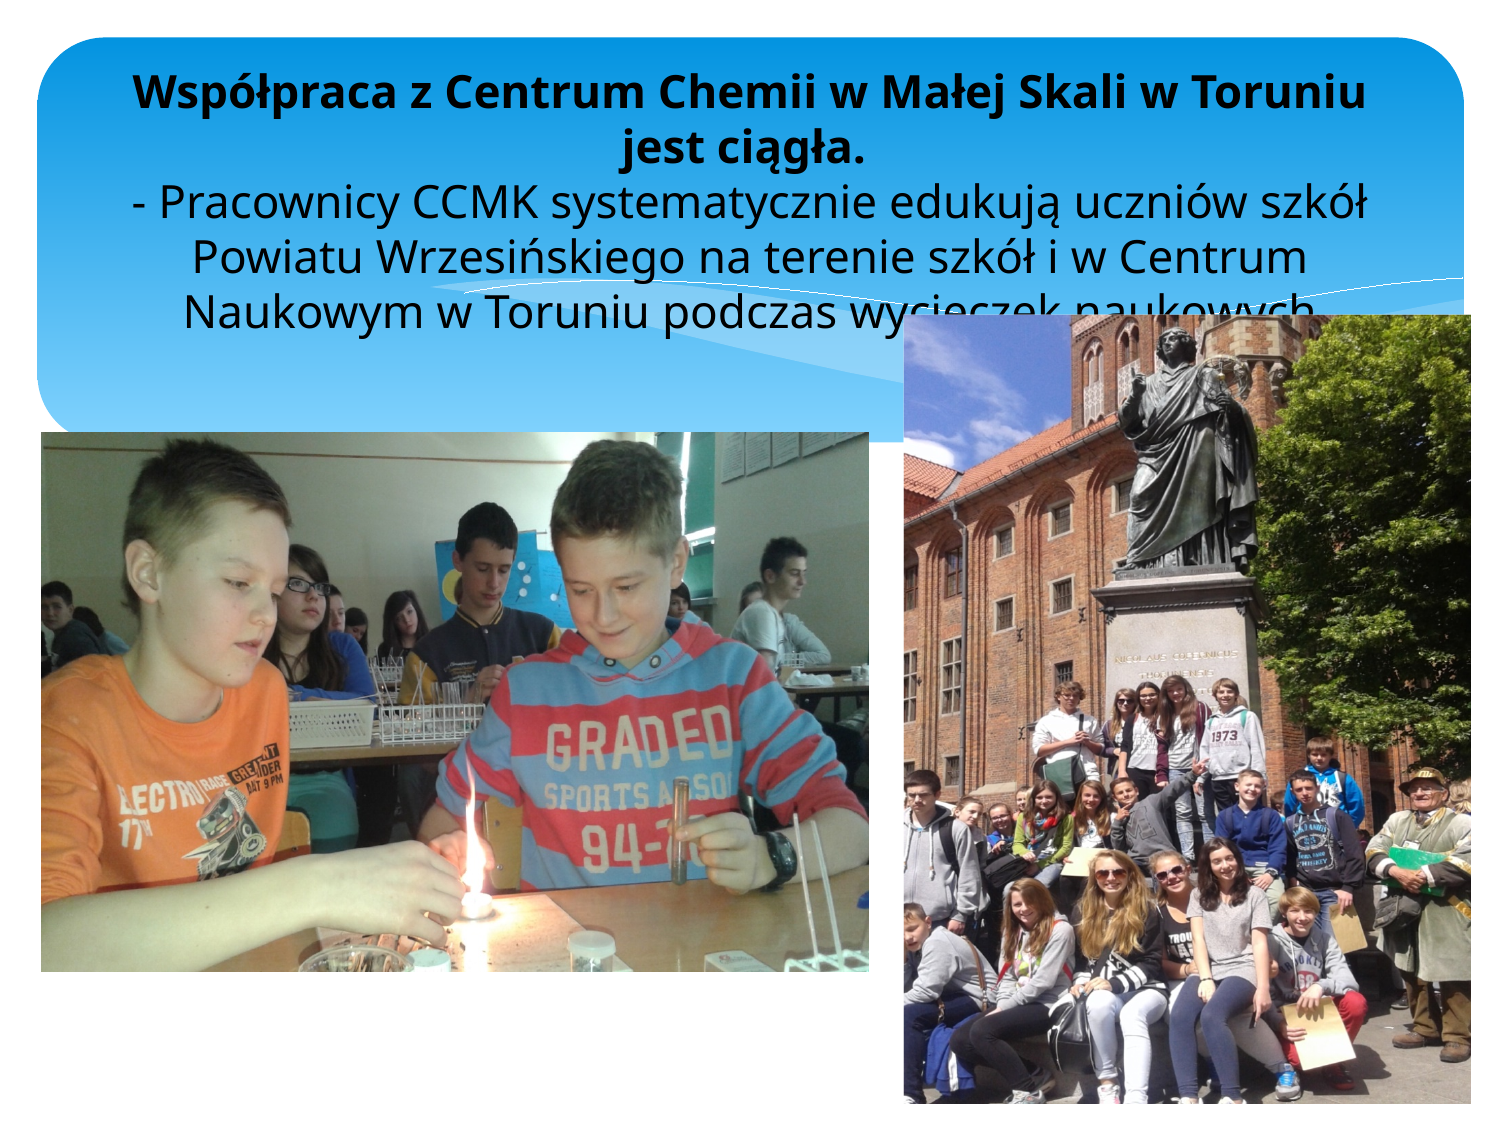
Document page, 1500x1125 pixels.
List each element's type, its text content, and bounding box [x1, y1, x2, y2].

picture [903, 314, 1471, 1104]
title Współpraca z Centrum Chemii w Małej Skali w Toruniu jest ciągła. - Pracownicy CCMK systematycznie edukują uczniów szkół Powiatu Wrzesińskiego na terenie szkół i w Centrum Naukowym w Toruniu podczas wycieczek naukowych [75, 55, 1425, 261]
picture [41, 432, 869, 972]
